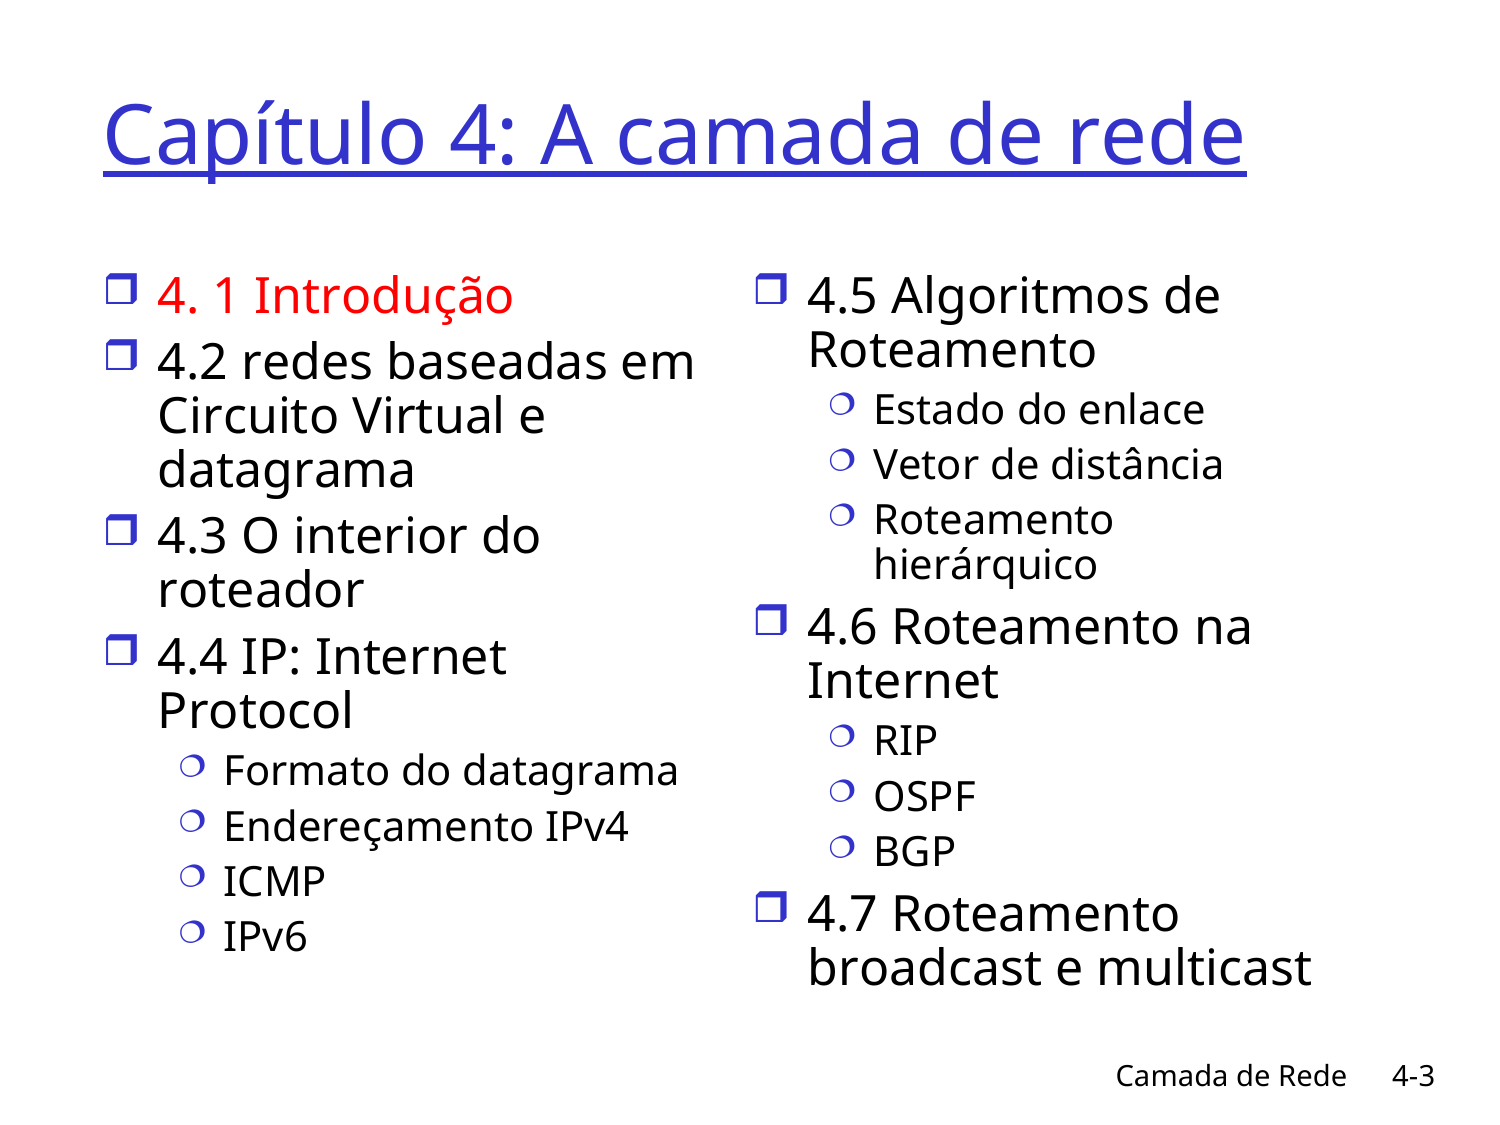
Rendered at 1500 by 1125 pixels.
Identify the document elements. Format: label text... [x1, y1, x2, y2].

text_box 4. 1 Introdução 4.2 redes baseadas em Circuito Virtual e datagrama 4.3 O interior do roteador 4.4 IP: Internet Protocol Formato do datagrama Endereçamento IPv4 ICMP IPv6 [87, 262, 713, 1026]
text_box 4.5 Algoritmos de Roteamento Estado do enlace Vetor de distância Roteamento hierárquico 4.6 Roteamento na Internet RIP OSPF BGP 4.7 Roteamento broadcast e multicast [737, 262, 1363, 1026]
text_box Camada de Rede [887, 1050, 1339, 1125]
text_box Capítulo 4: A camada de rede [87, 37, 1363, 225]
text_box 4-<número> [1339, 1050, 1451, 1125]
